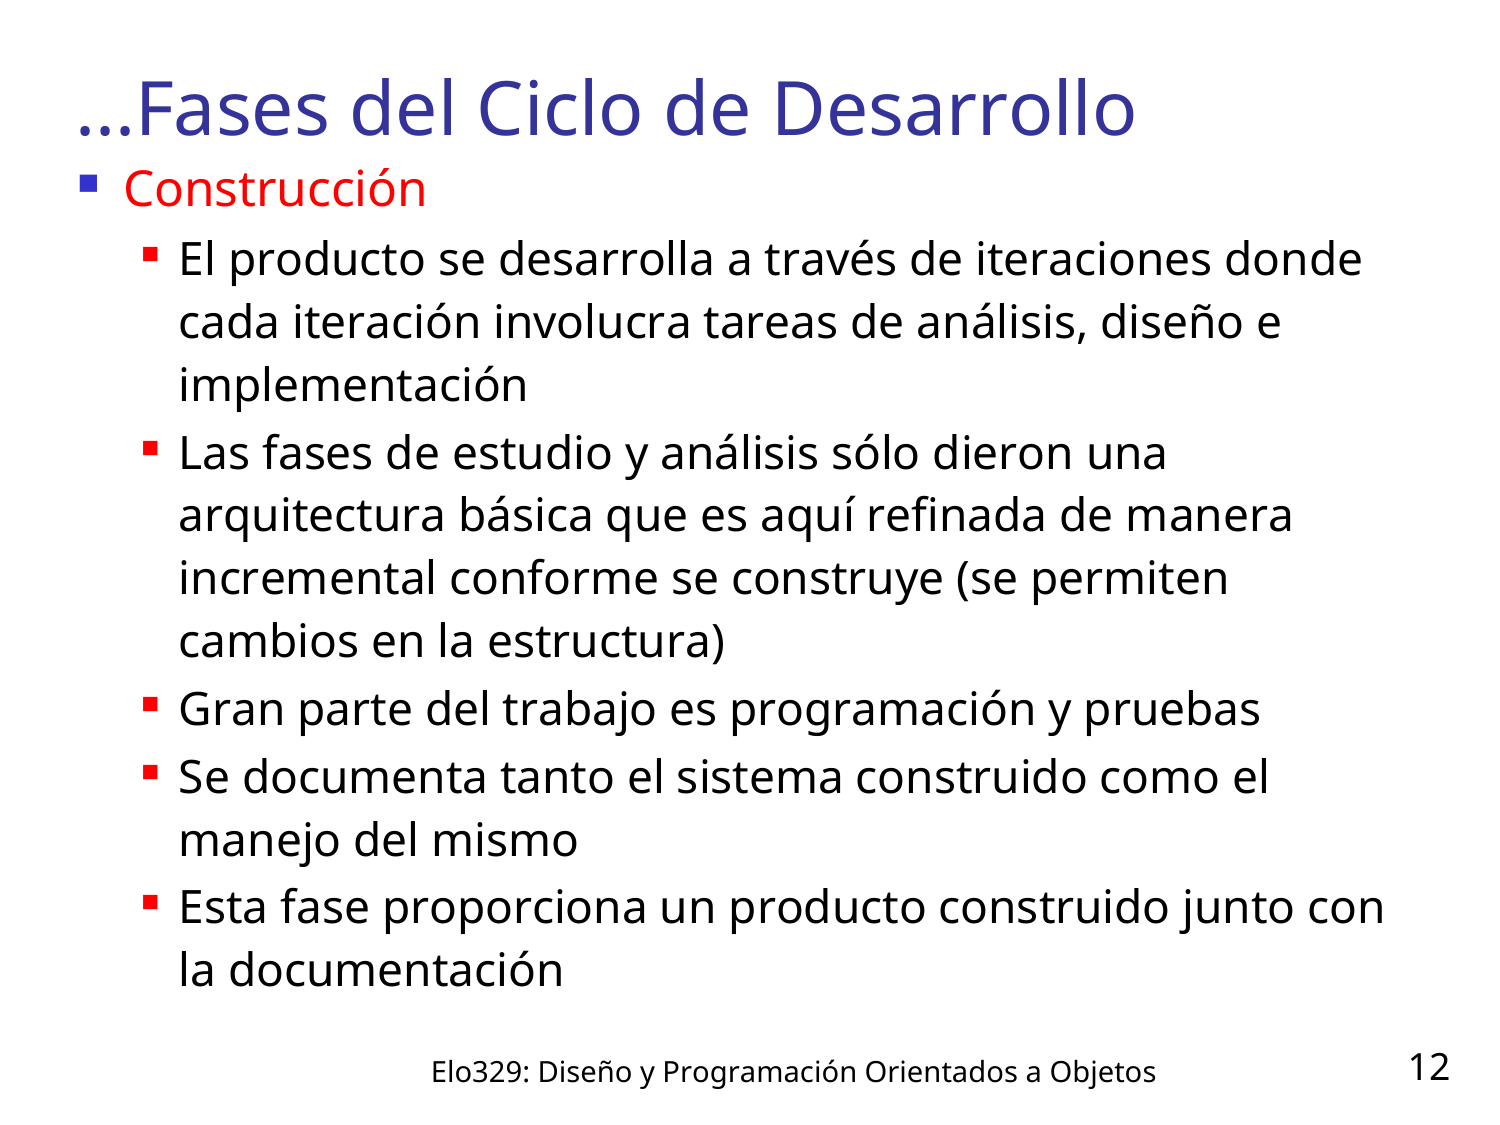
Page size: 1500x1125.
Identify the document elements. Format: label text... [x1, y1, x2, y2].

title ...Fases del Ciclo de Desarrollo [75, 25, 1426, 188]
list Construcción El producto se desarrolla a través de iteraciones donde cada iteración involucra tareas de análisis, diseño e implementación Las fases de estudio y análisis sólo dieron una arquitectura básica que es aquí refinada de manera incremental conforme se construye (se permiten cambios en la estructura)‏ Gran parte del trabajo es programación y pruebas Se documenta tanto el sistema construido como el manejo del mismo Esta fase proporciona un producto construido junto con la documentación [77, 153, 1401, 1002]
